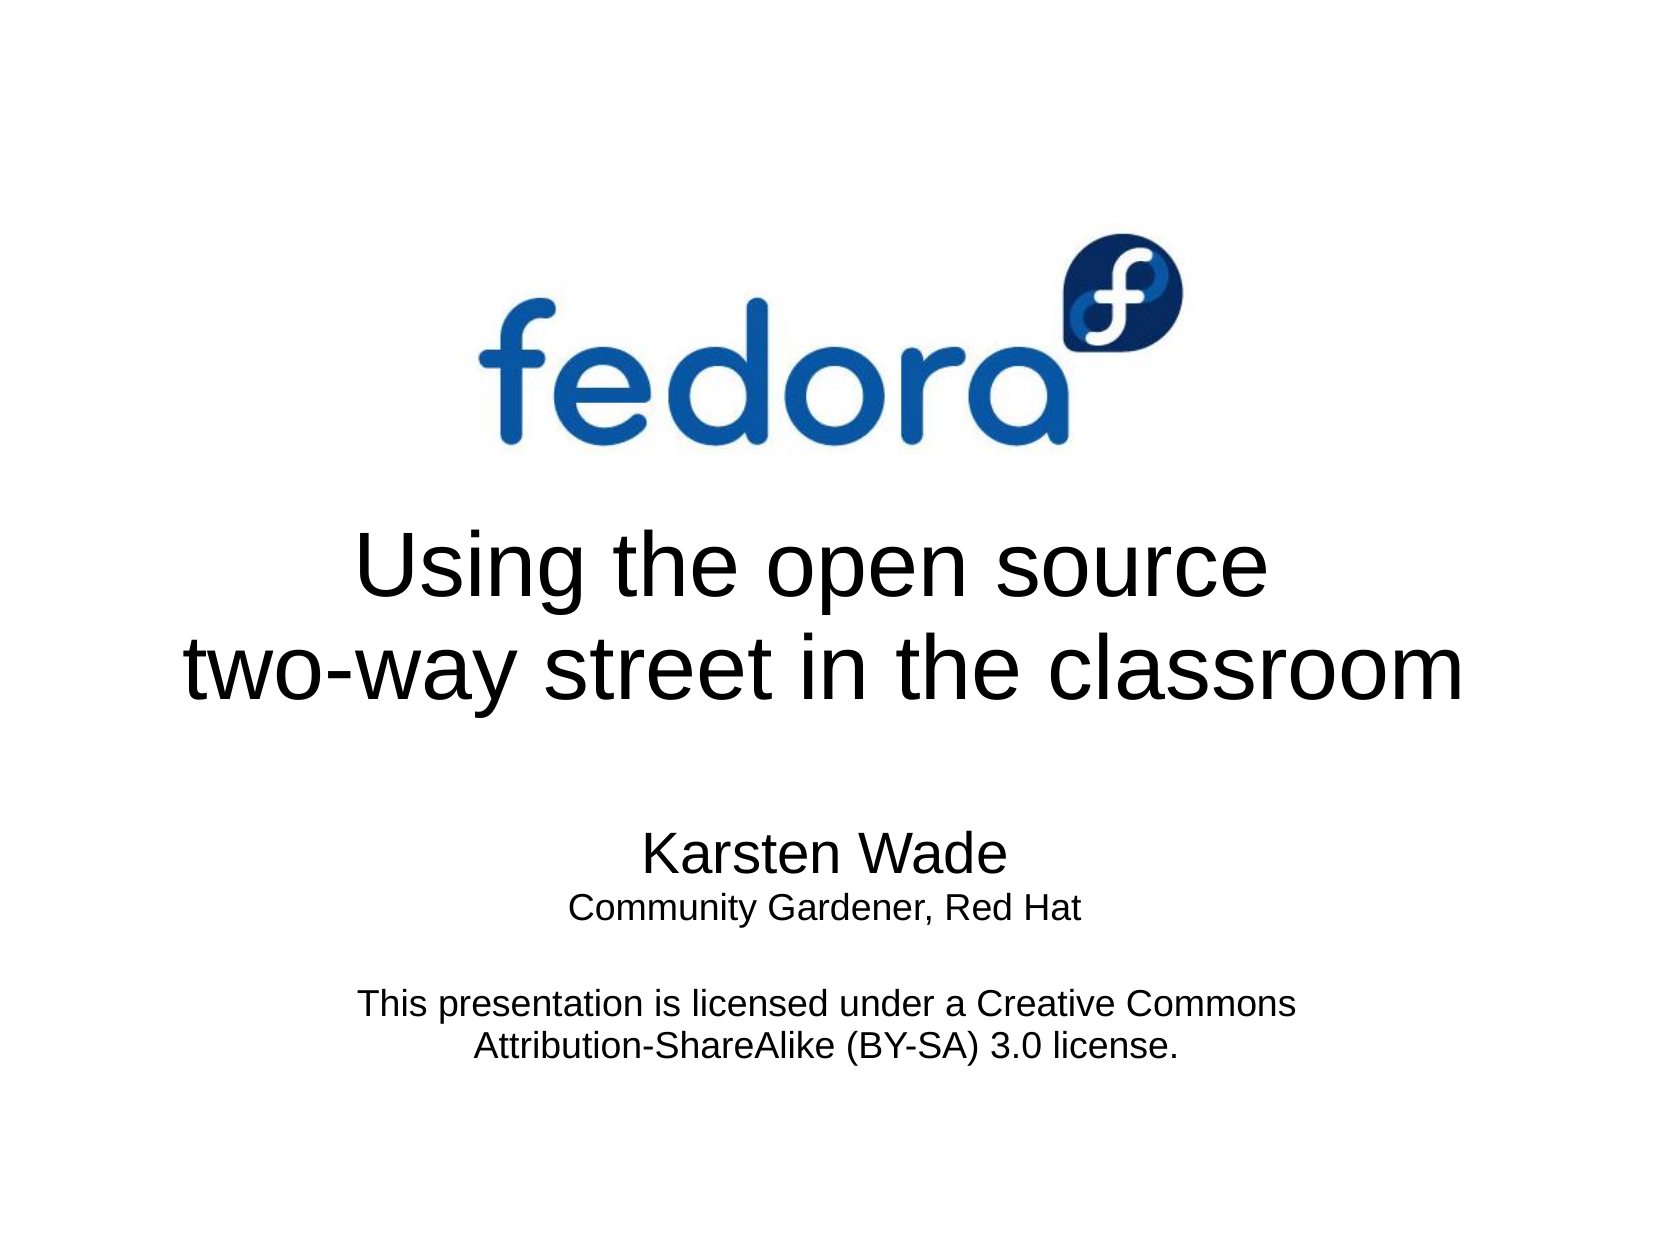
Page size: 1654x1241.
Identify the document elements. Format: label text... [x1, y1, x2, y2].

title Using the open source two-way street in the classroom Karsten Wade Community Gardener, Red Hat [0, 37, 1651, 1097]
picture [458, 215, 1196, 467]
text_box This presentation is licensed under a Creative Commons Attribution-ShareAlike (BY-SA) 3.0 license. [226, 975, 1427, 1074]
